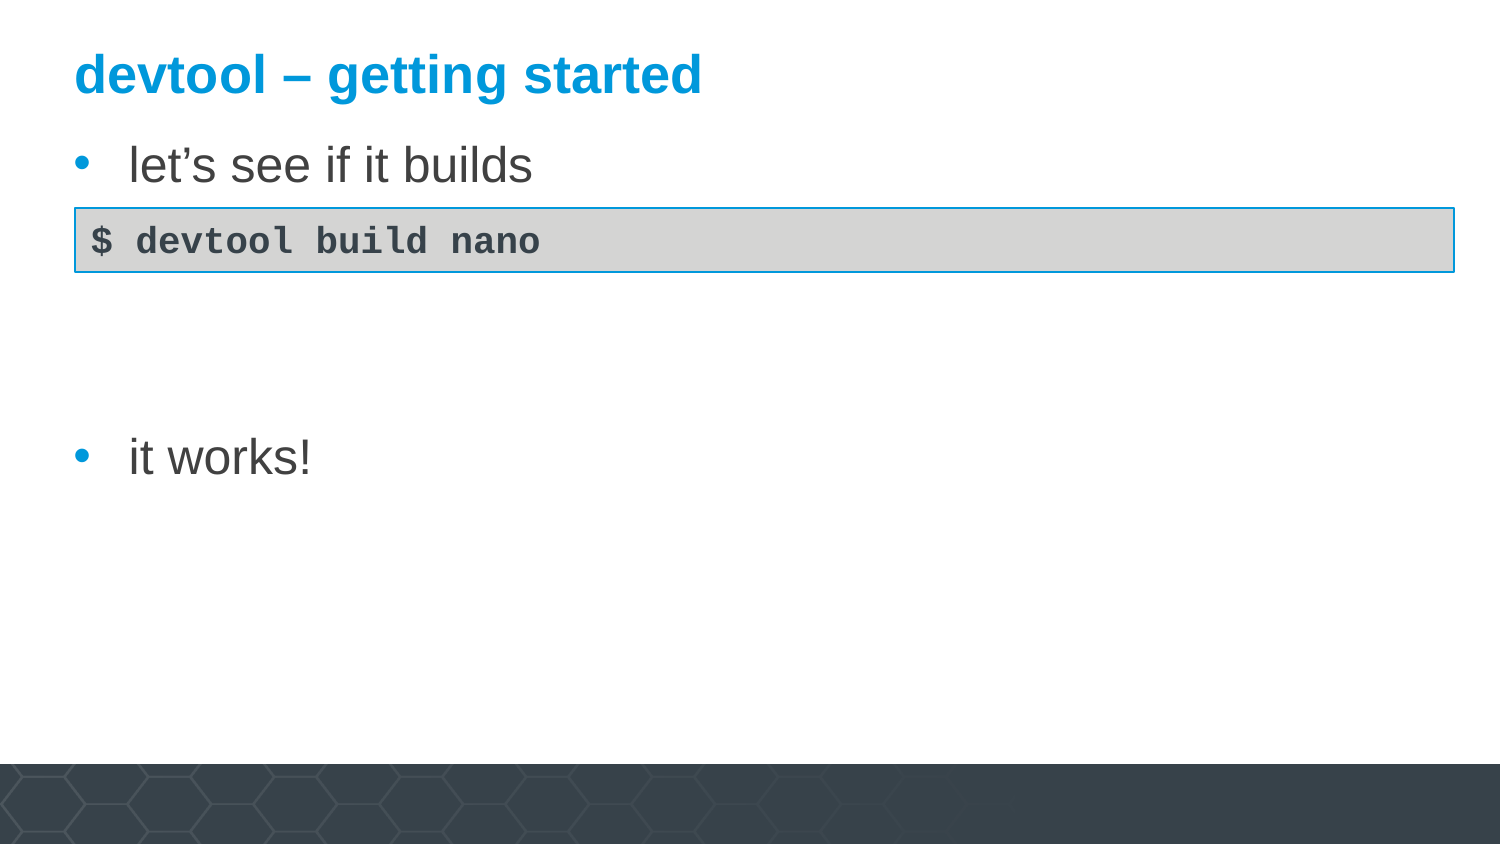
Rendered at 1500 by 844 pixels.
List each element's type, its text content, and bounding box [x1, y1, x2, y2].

text_box let’s see if it builds it works! [72, 132, 1422, 659]
text_box $ devtool build nano [74, 207, 1455, 272]
text_box devtool – getting started [74, 50, 1424, 159]
picture [0, 0, 1500, 844]
